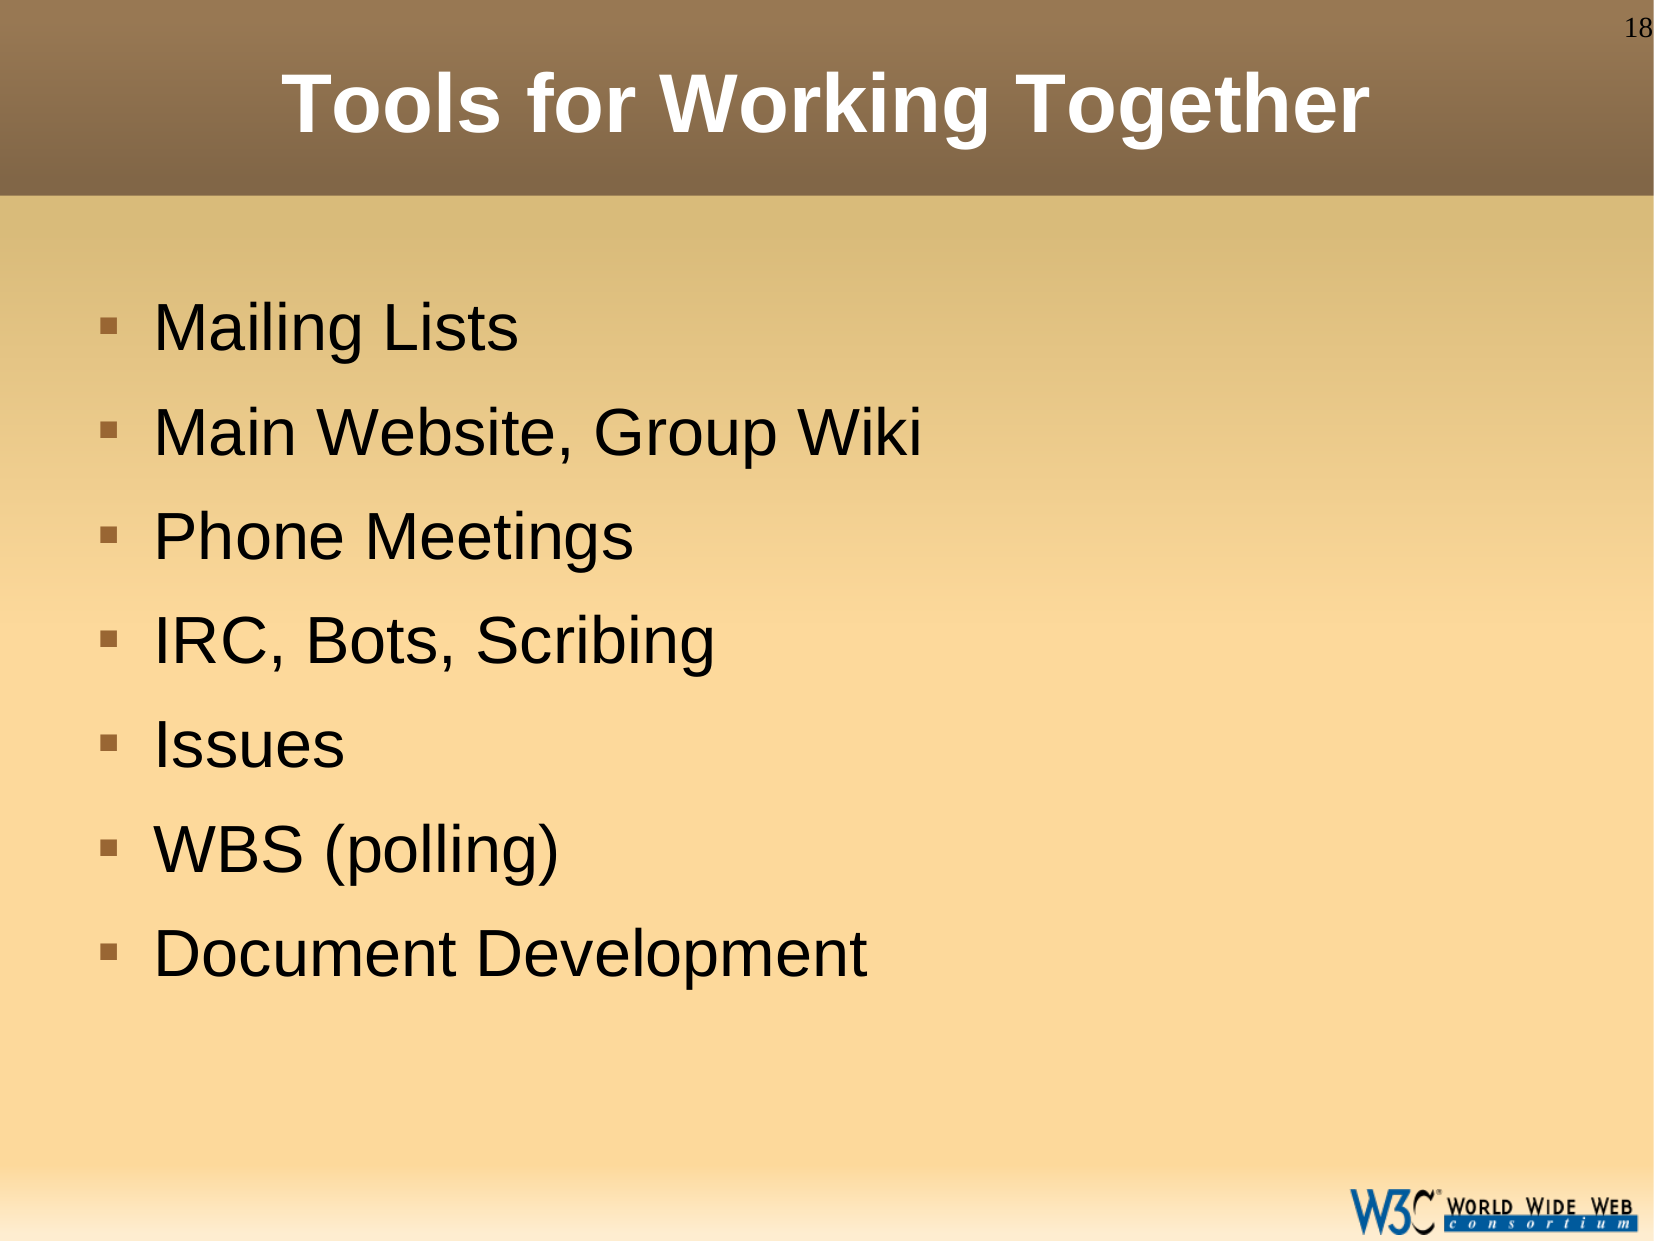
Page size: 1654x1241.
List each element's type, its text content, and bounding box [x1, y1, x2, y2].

list Mailing Lists Main Website, Group Wiki Phone Meetings IRC, Bots, Scribing Issues WBS (polling) Document Development [82, 290, 1571, 1109]
title Tools for Working Together [0, 0, 1654, 208]
picture [0, 208, 1654, 1241]
